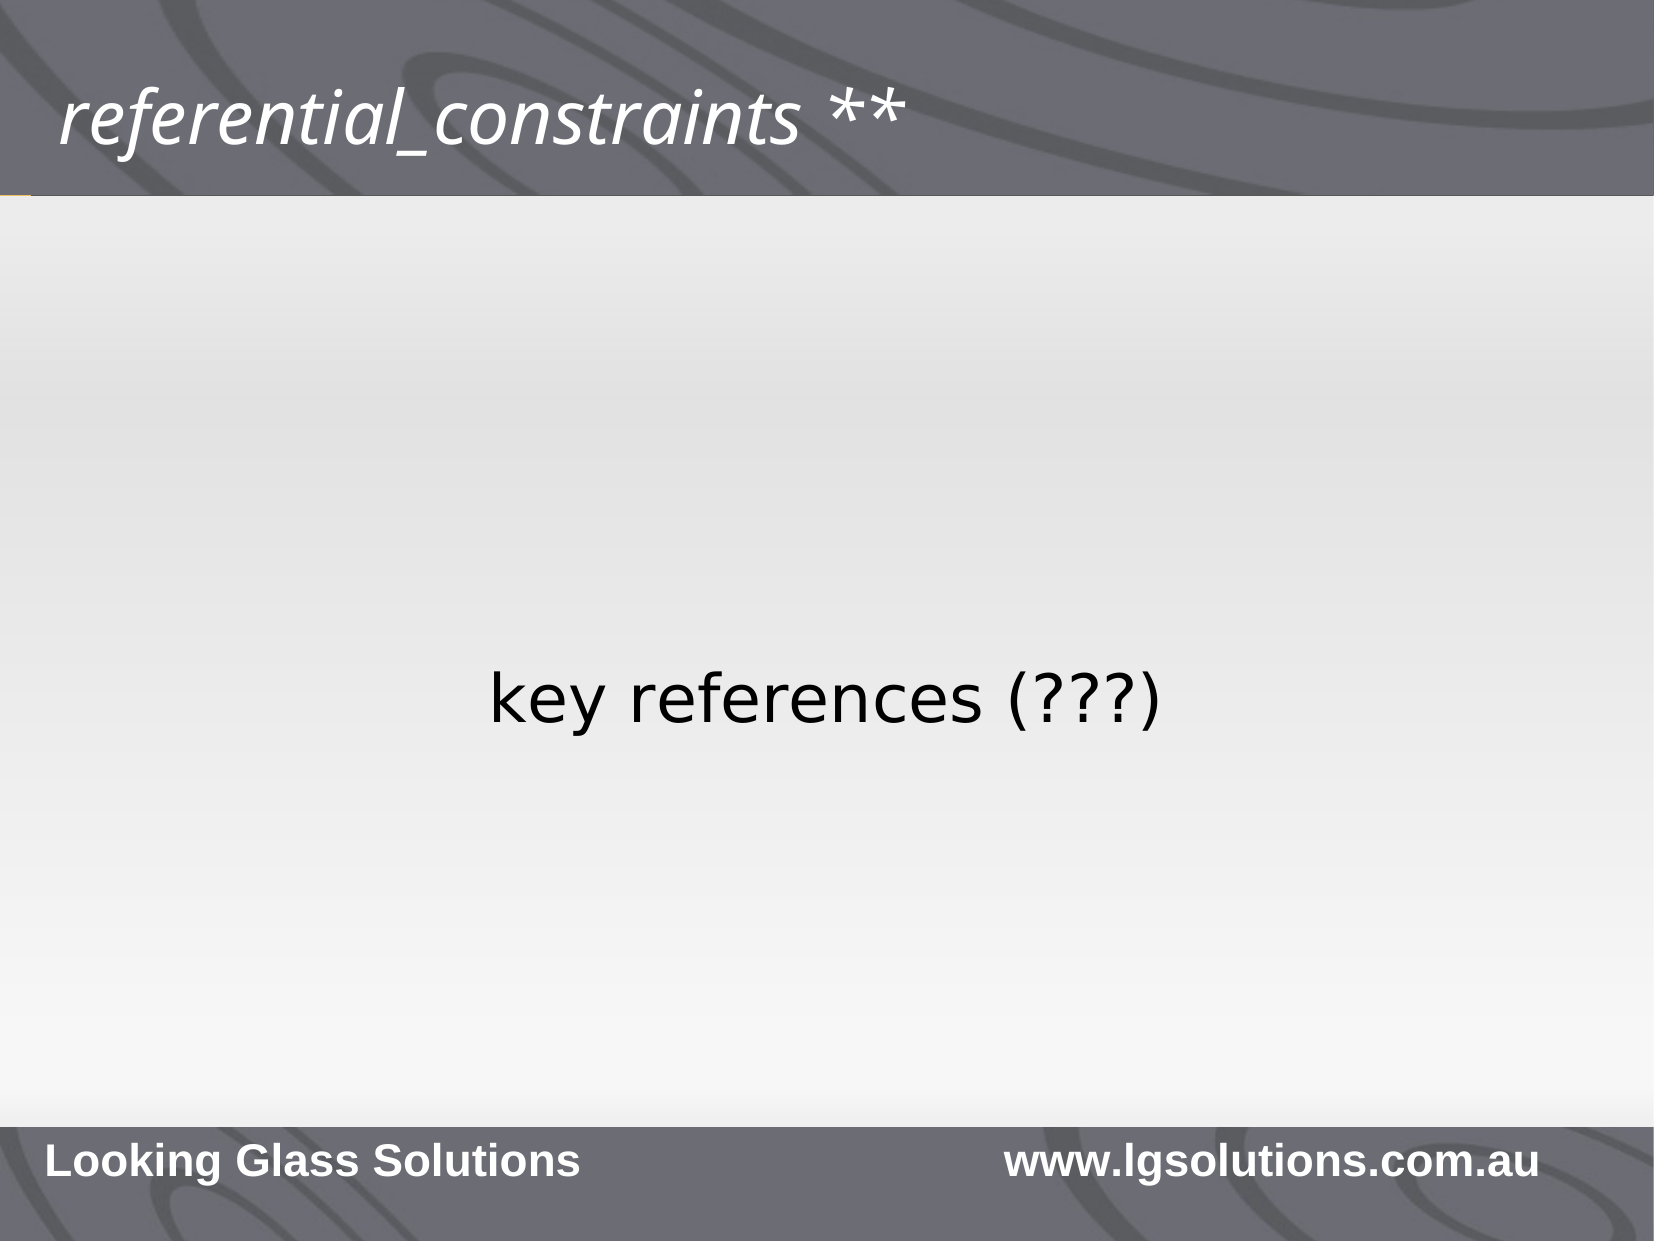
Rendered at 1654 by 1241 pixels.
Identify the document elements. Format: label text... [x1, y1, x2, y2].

picture [0, 0, 1654, 1241]
title referential_constraints ** [59, 48, 1270, 182]
subtitle key references (???) [82, 297, 1571, 1102]
